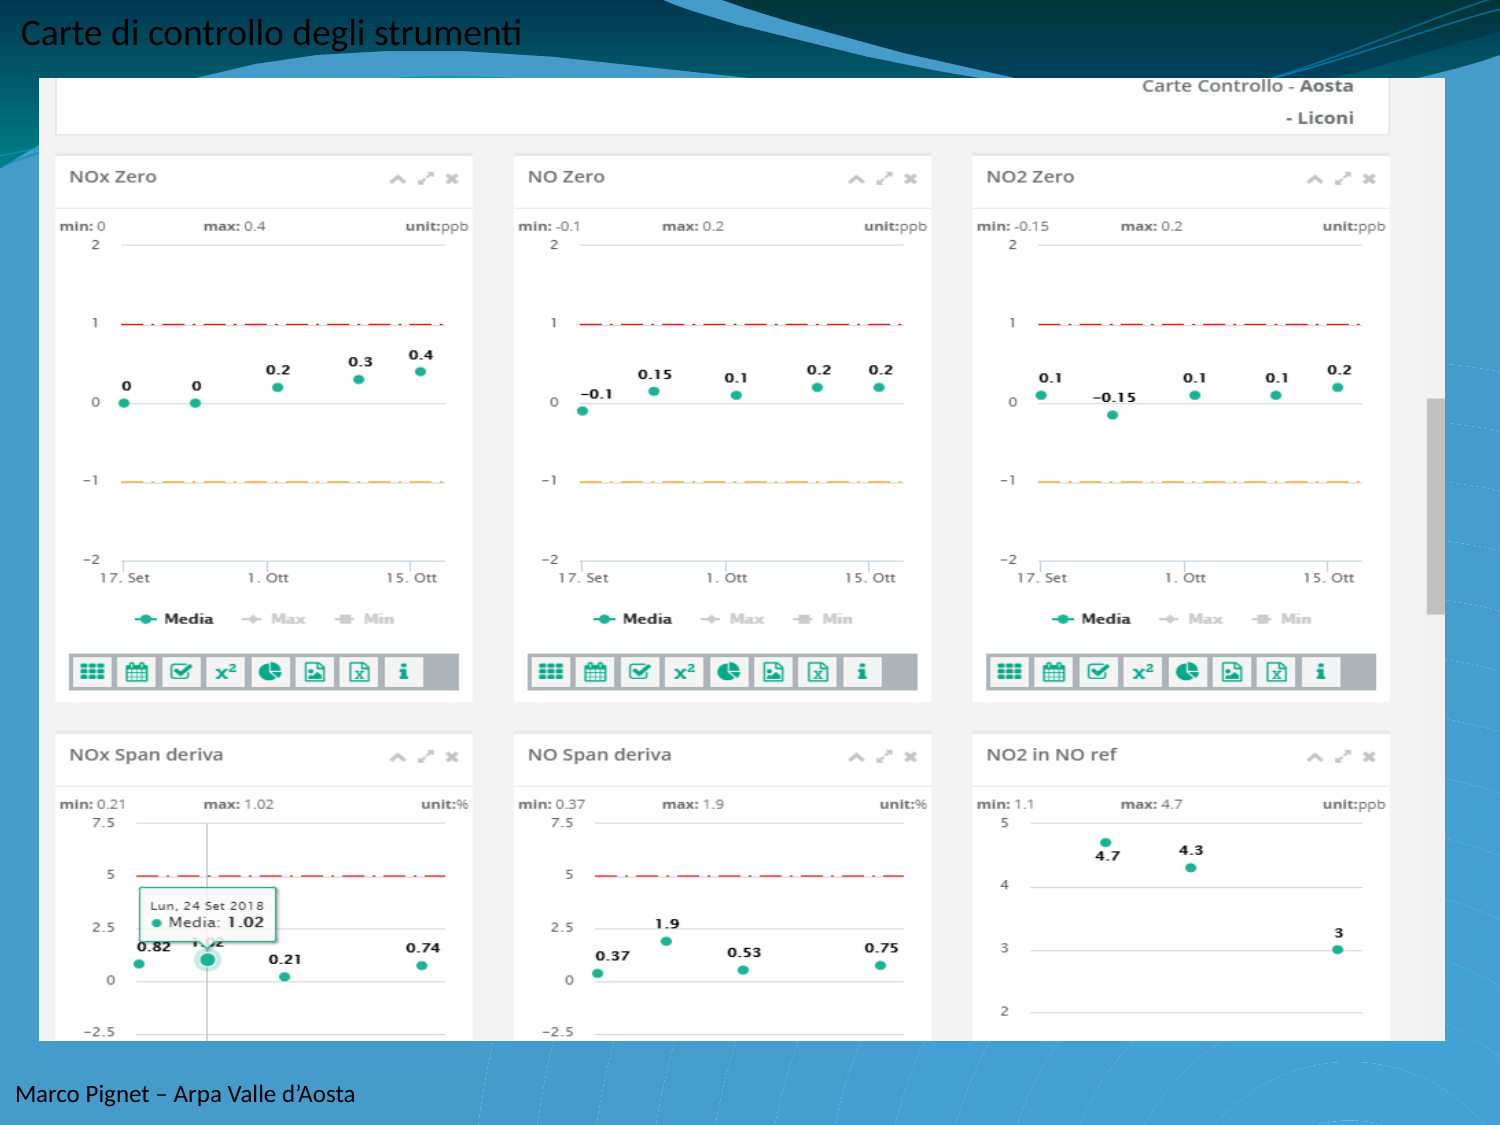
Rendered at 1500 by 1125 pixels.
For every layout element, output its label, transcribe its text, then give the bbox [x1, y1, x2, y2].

picture [39, 78, 1445, 1041]
text_box Marco Pignet – Arpa Valle d’Aosta [0, 1070, 745, 1116]
text_box Carte di controllo degli strumenti [5, 0, 810, 61]
